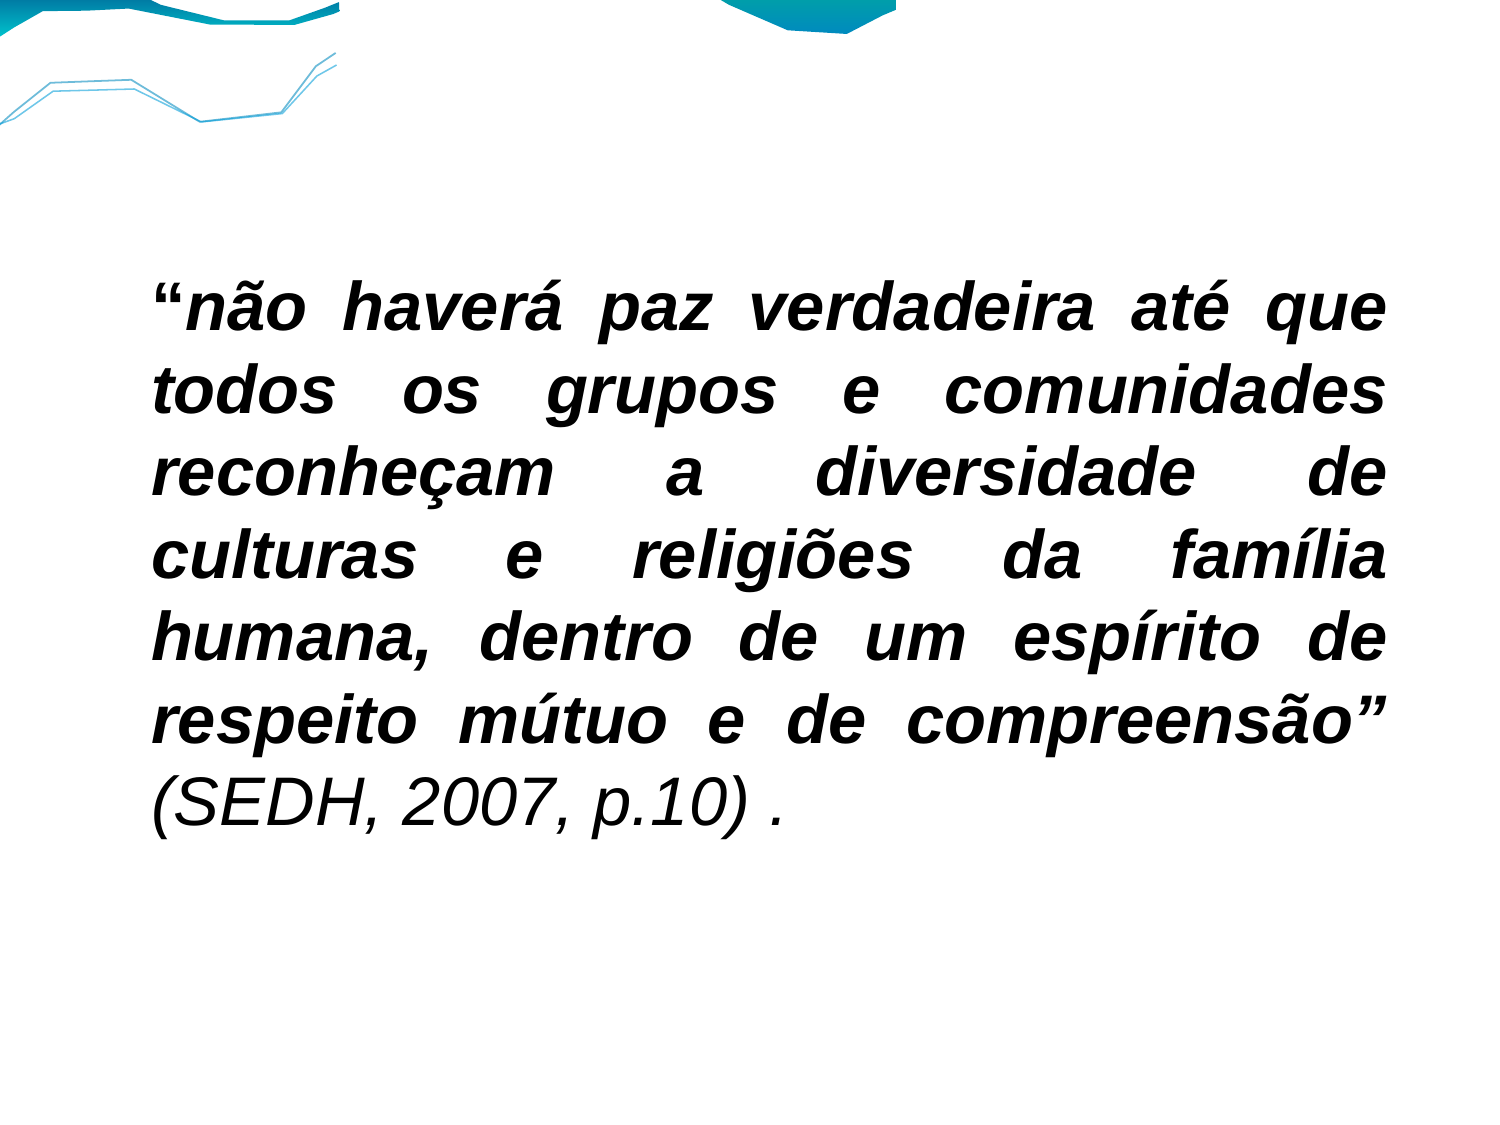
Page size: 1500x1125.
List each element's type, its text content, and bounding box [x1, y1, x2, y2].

list “não haverá paz verdadeira até que todos os grupos e comunidades reconheçam a diversidade de culturas e religiões da família humana, dentro de um espírito de respeito mútuo e de compreensão” (SEDH, 2007, p.10) . [123, 255, 1403, 877]
